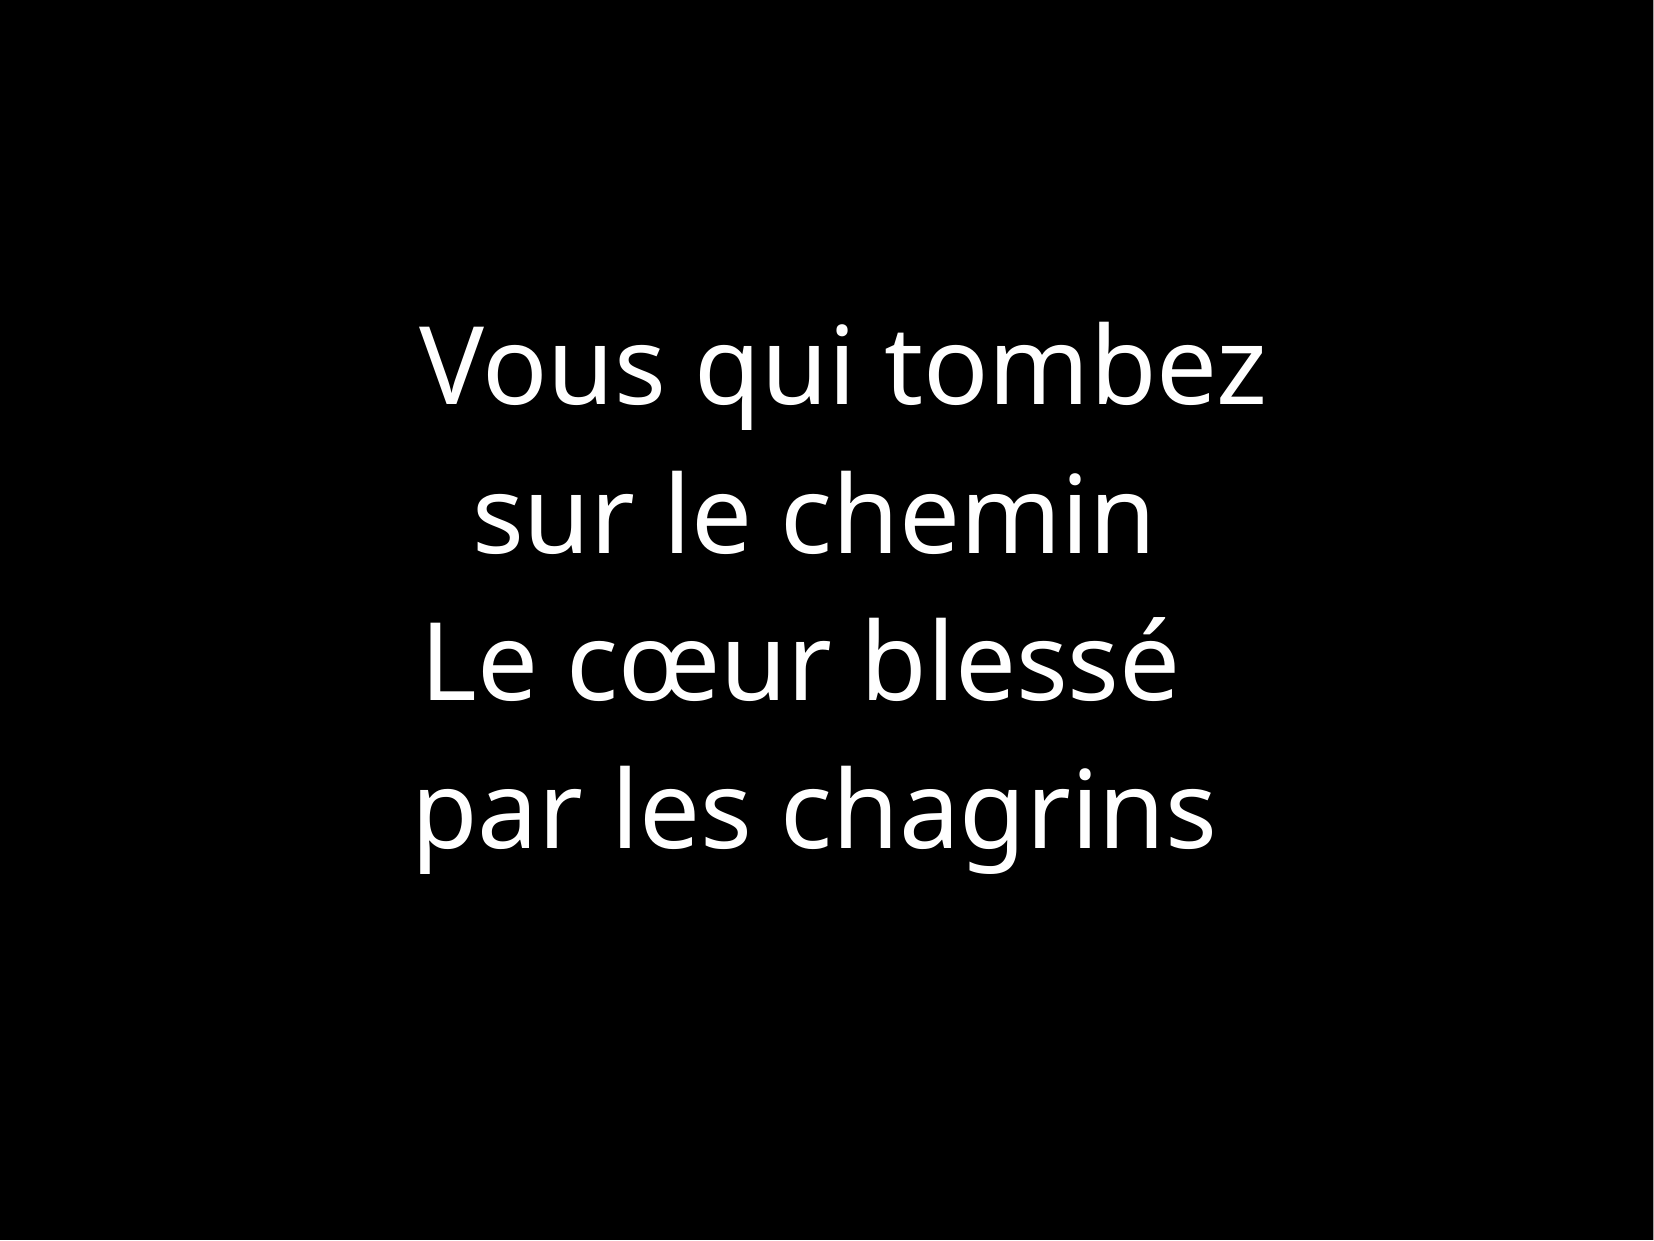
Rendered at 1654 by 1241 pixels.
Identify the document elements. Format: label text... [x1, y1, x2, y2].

subtitle Vous qui tombez sur le chemin Le cœur blessé par les chagrins [70, 205, 1559, 1241]
